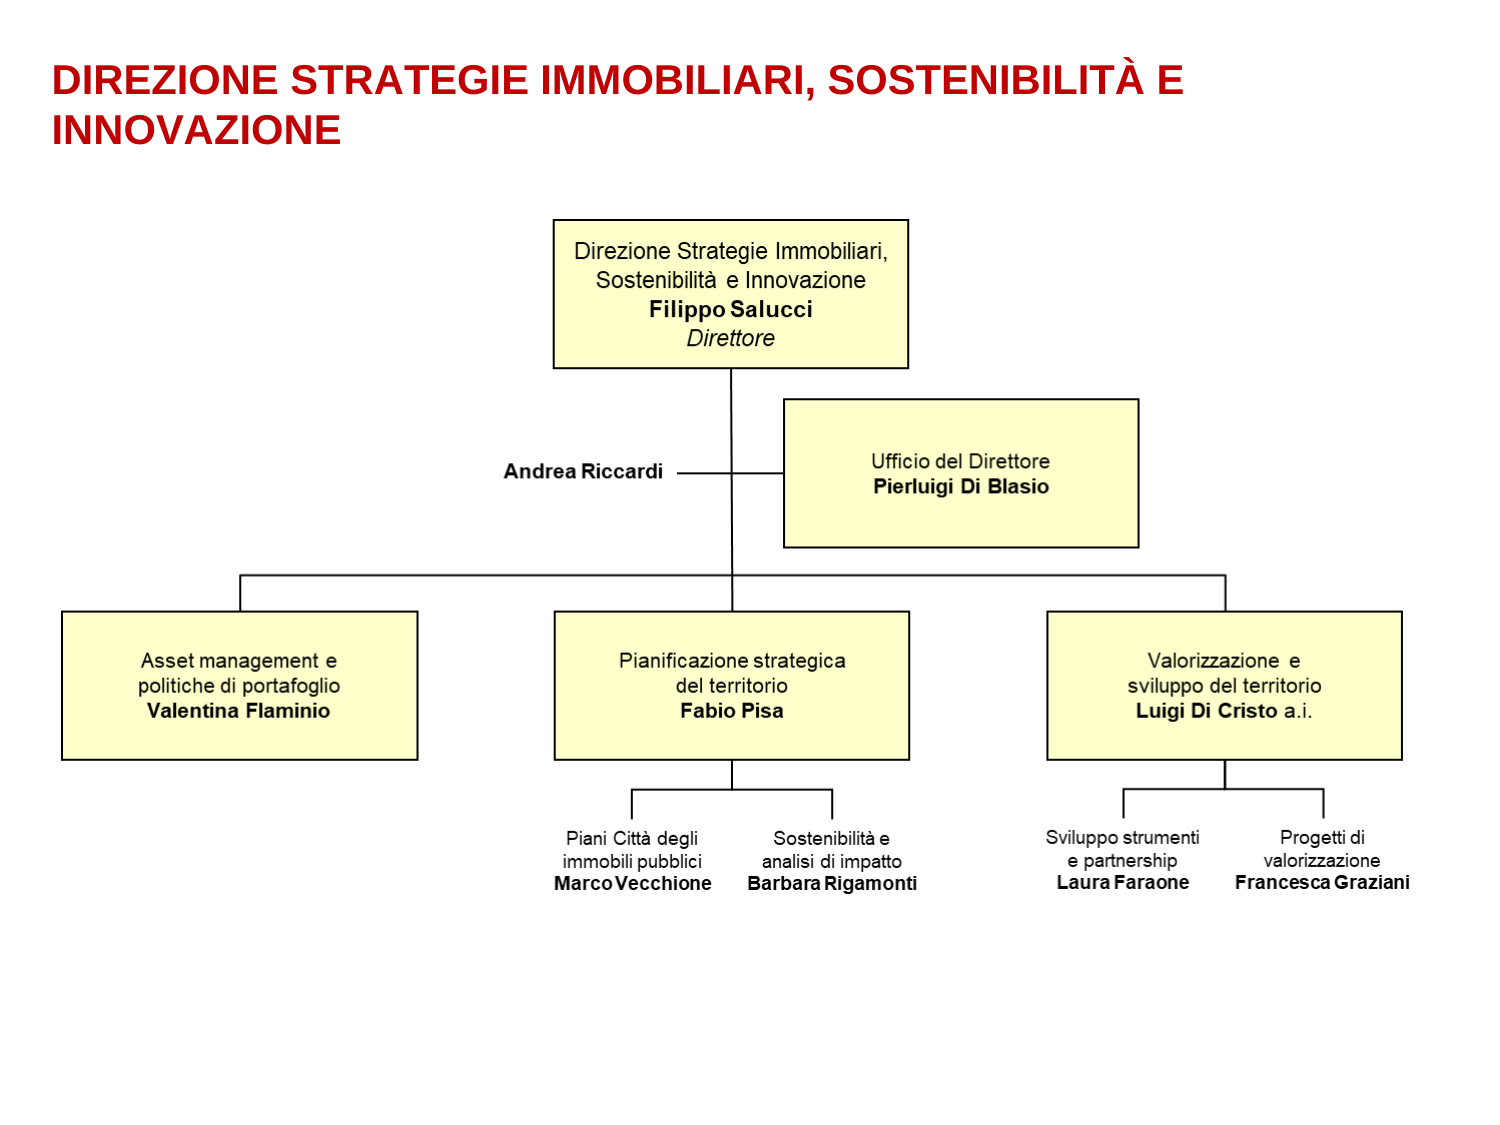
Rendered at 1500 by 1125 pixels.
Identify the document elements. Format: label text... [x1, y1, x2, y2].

text_box DIREZIONE STRATEGIE IMMOBILIARI, SOSTENIBILITÀ E INNOVAZIONE [36, 45, 1500, 128]
picture [61, 219, 1439, 906]
